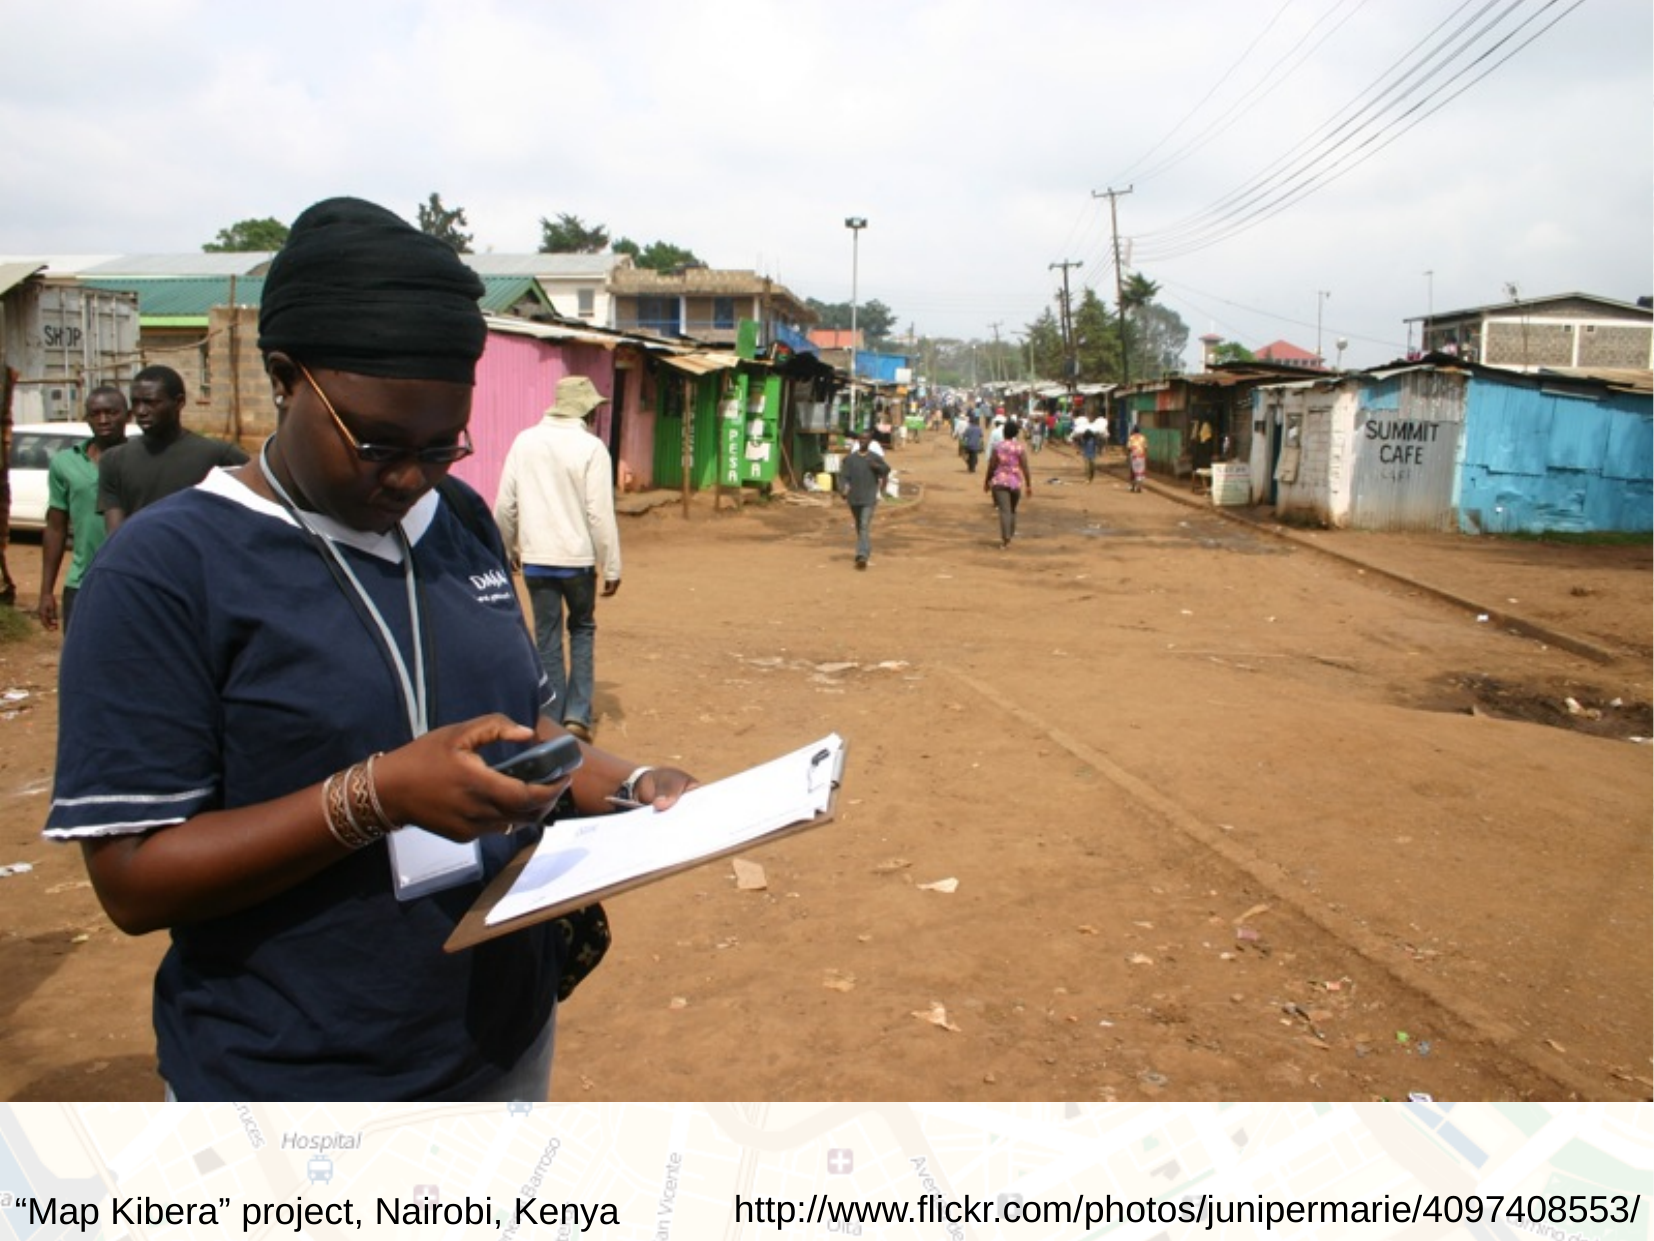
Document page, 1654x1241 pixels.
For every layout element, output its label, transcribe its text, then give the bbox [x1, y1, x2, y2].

text_box http://www.flickr.com/photos/junipermarie/4097408553/ [719, 1181, 1654, 1238]
picture [0, 0, 1654, 1102]
text_box “Map Kibera” project, Nairobi, Kenya [0, 1183, 634, 1241]
